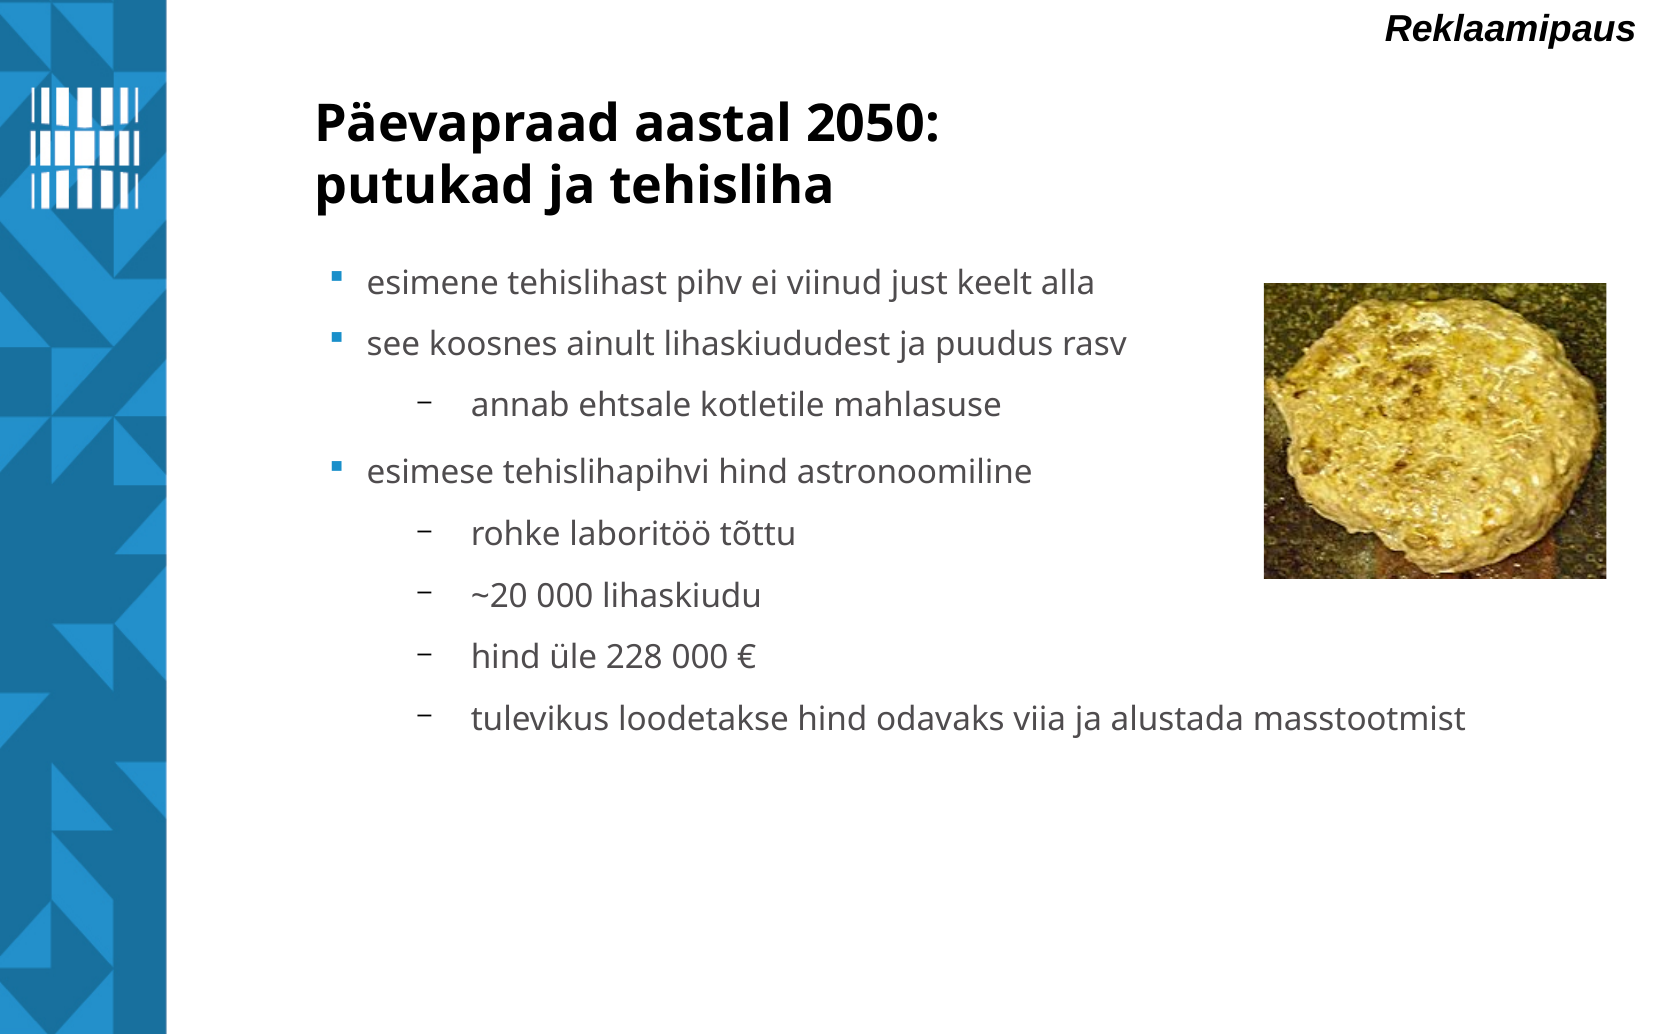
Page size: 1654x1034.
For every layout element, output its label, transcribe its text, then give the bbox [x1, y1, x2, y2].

list esimene tehislihast pihv ei viinud just keelt alla see koosnes ainult lihaskiududest ja puudus rasv annab ehtsale kotletile mahlasuse esimese tehislihapihvi hind astronoomiline rohke laboritöö tõttu ~20 000 lihaskiudu hind üle 228 000 € tulevikus loodetakse hind odavaks viia ja alustada masstootmist [314, 253, 1511, 993]
list Päevapraad aastal 2050: putukad ja tehisliha [314, 88, 1511, 214]
picture [42, 108, 132, 208]
picture [1263, 283, 1607, 579]
